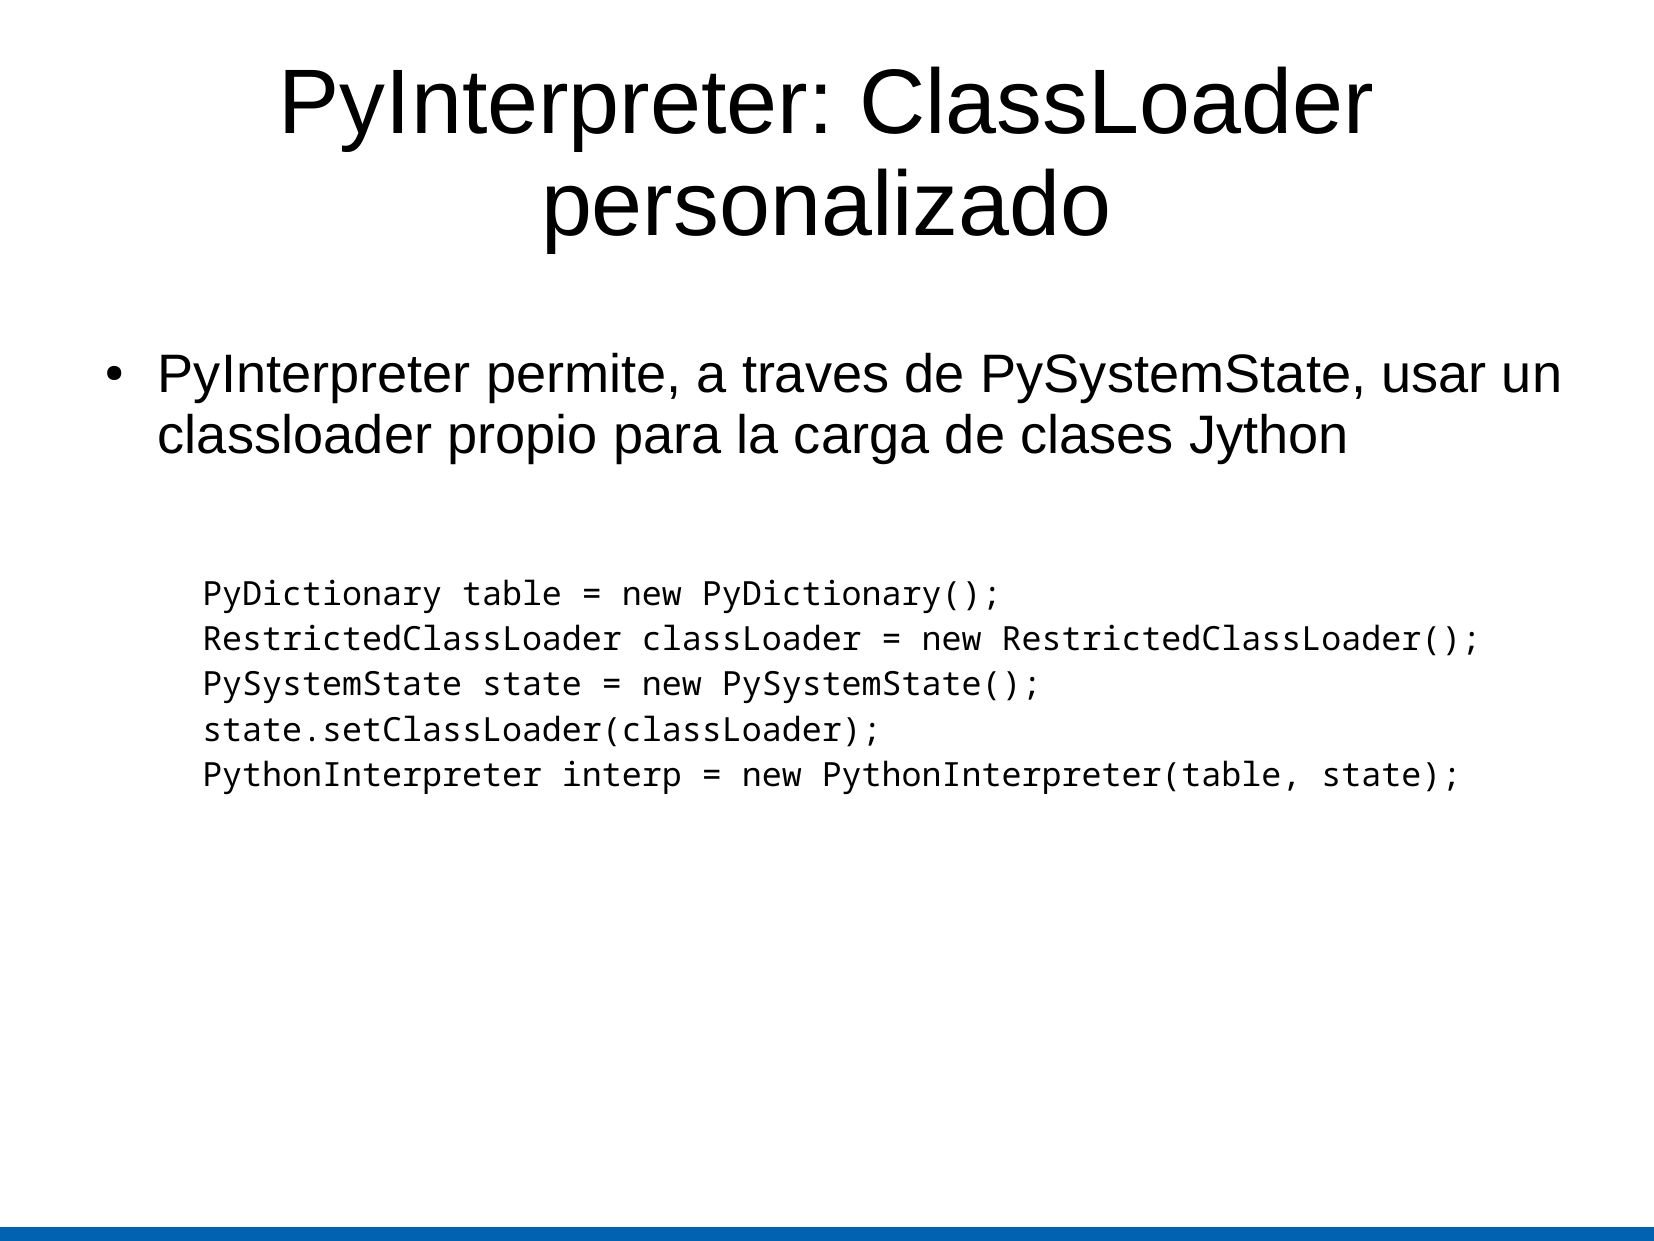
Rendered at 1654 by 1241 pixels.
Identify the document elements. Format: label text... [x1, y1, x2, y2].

list PyInterpreter permite, a traves de PySystemState, usar un classloader propio para la carga de clases Jython [86, 343, 1576, 1163]
title PyInterpreter: ClassLoader personalizado [82, 49, 1571, 257]
